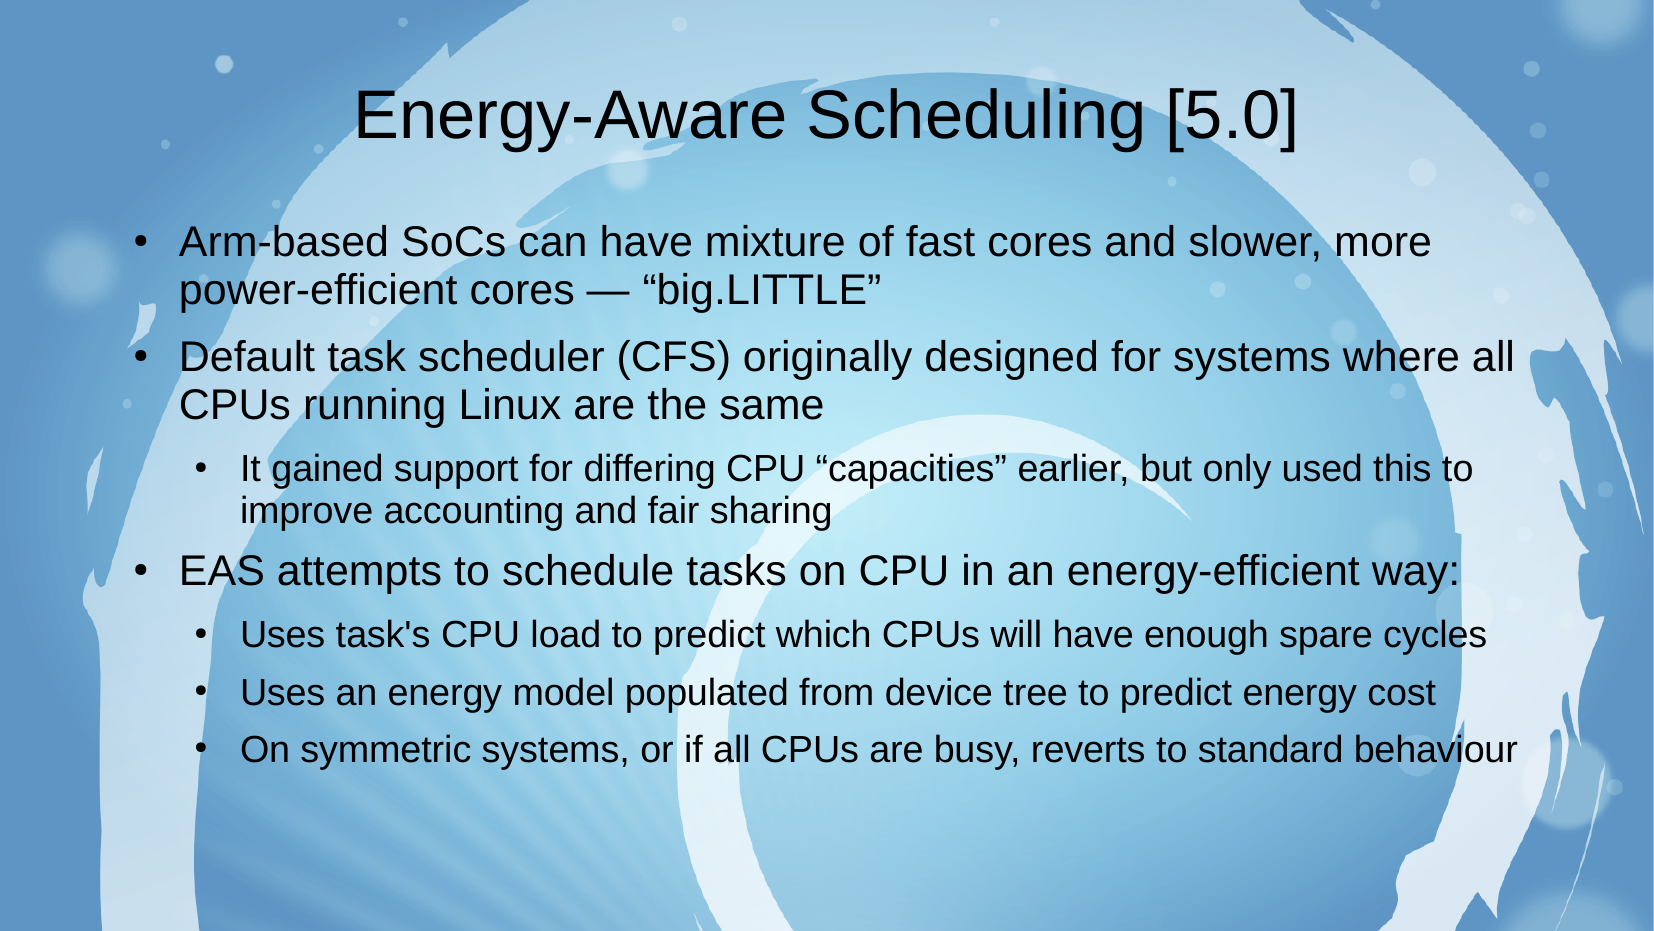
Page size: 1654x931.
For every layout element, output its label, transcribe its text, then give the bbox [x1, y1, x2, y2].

picture [0, 0, 1654, 931]
list Arm-based SoCs can have mixture of fast cores and slower, more power-efficient cores — “big.LITTLE” Default task scheduler (CFS) originally designed for systems where all CPUs running Linux are the same It gained support for differing CPU “capacities” earlier, but only used this to improve accounting and fair sharing EAS attempts to schedule tasks on CPU in an energy-efficient way: Uses task's CPU load to predict which CPUs will have enough spare cycles Uses an energy model populated from device tree to predict energy cost On symmetric systems, or if all CPUs are busy, reverts to standard behaviour [118, 217, 1536, 832]
title Energy-Aware Scheduling [5.0] [118, 37, 1536, 193]
